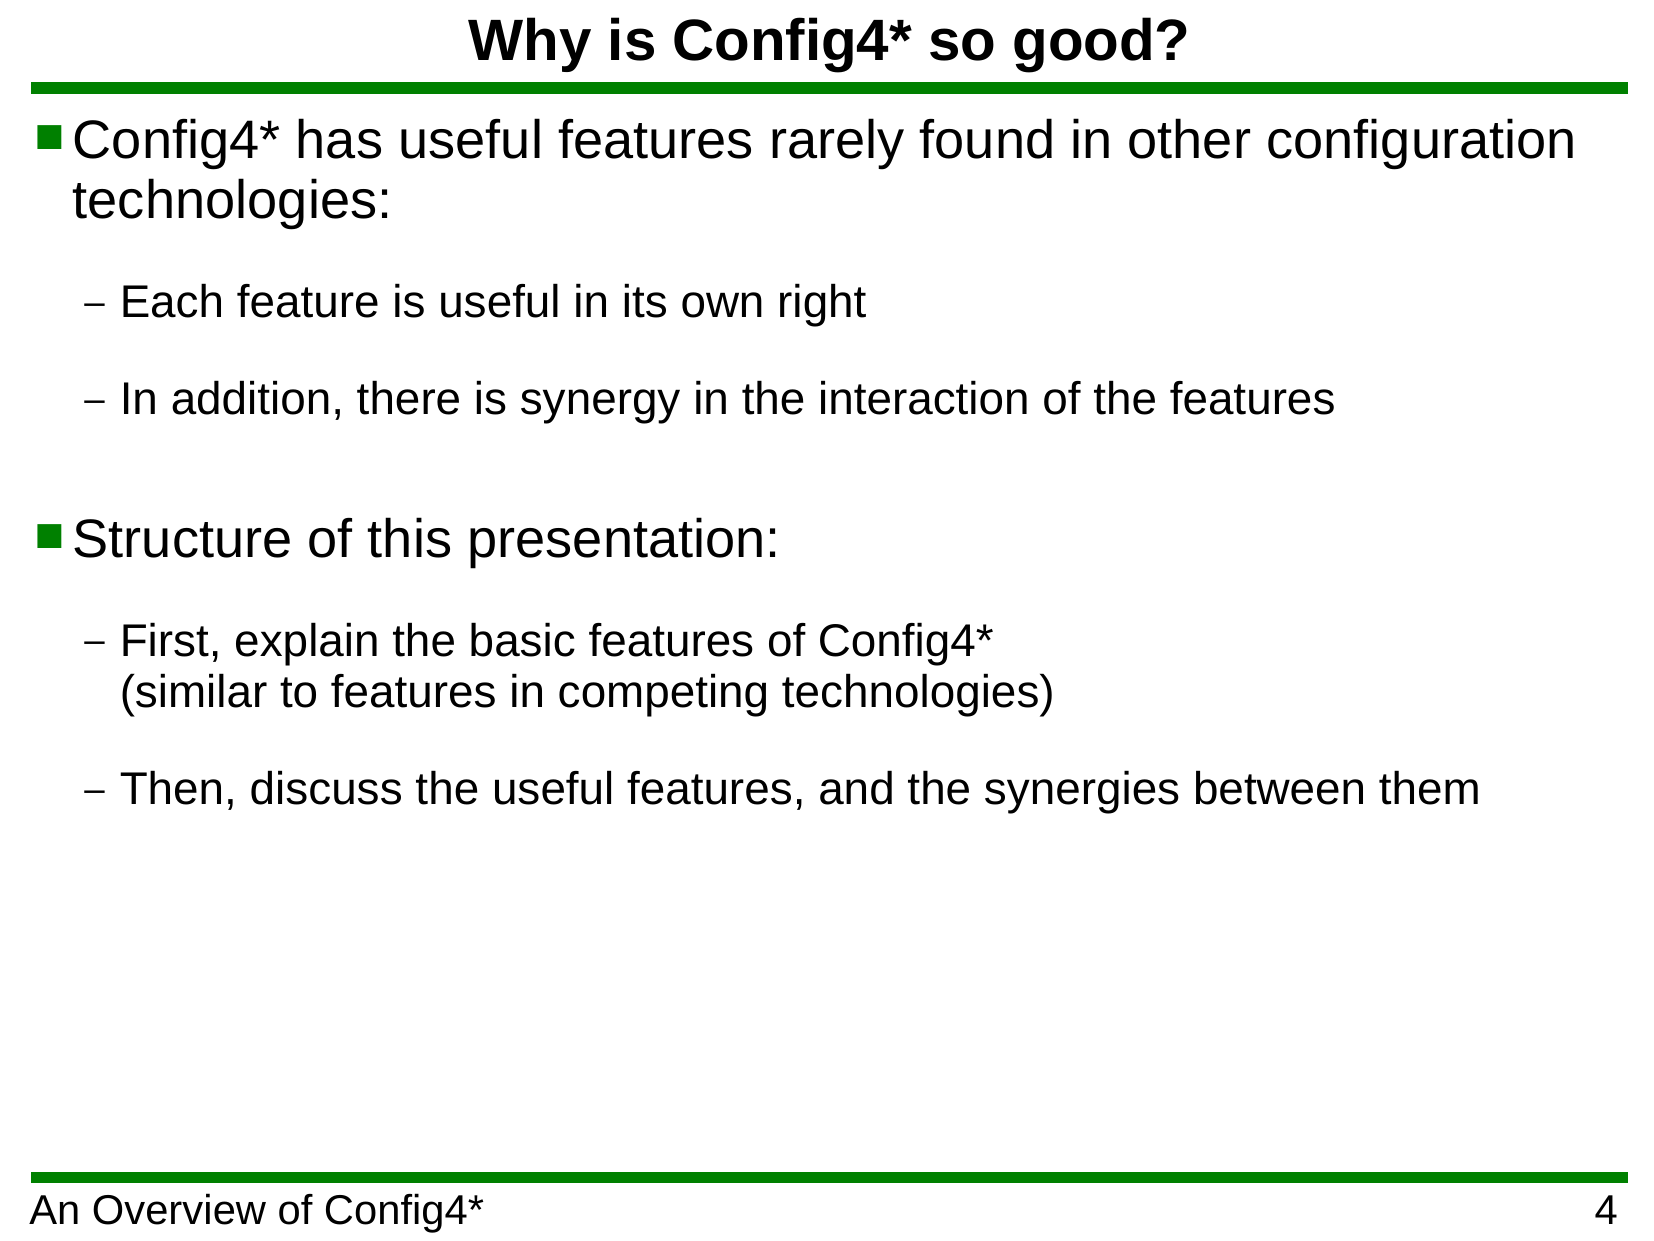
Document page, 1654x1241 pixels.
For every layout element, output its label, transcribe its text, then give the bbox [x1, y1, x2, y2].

list Config4* has useful features rarely found in other configuration technologies: Each feature is useful in its own right In addition, there is synergy in the interaction of the features Structure of this presentation: First, explain the basic features of Config4* (similar to features in competing technologies) Then, discuss the useful features, and the synergies between them [31, 109, 1629, 1146]
title Why is Config4* so good? [31, 7, 1629, 73]
